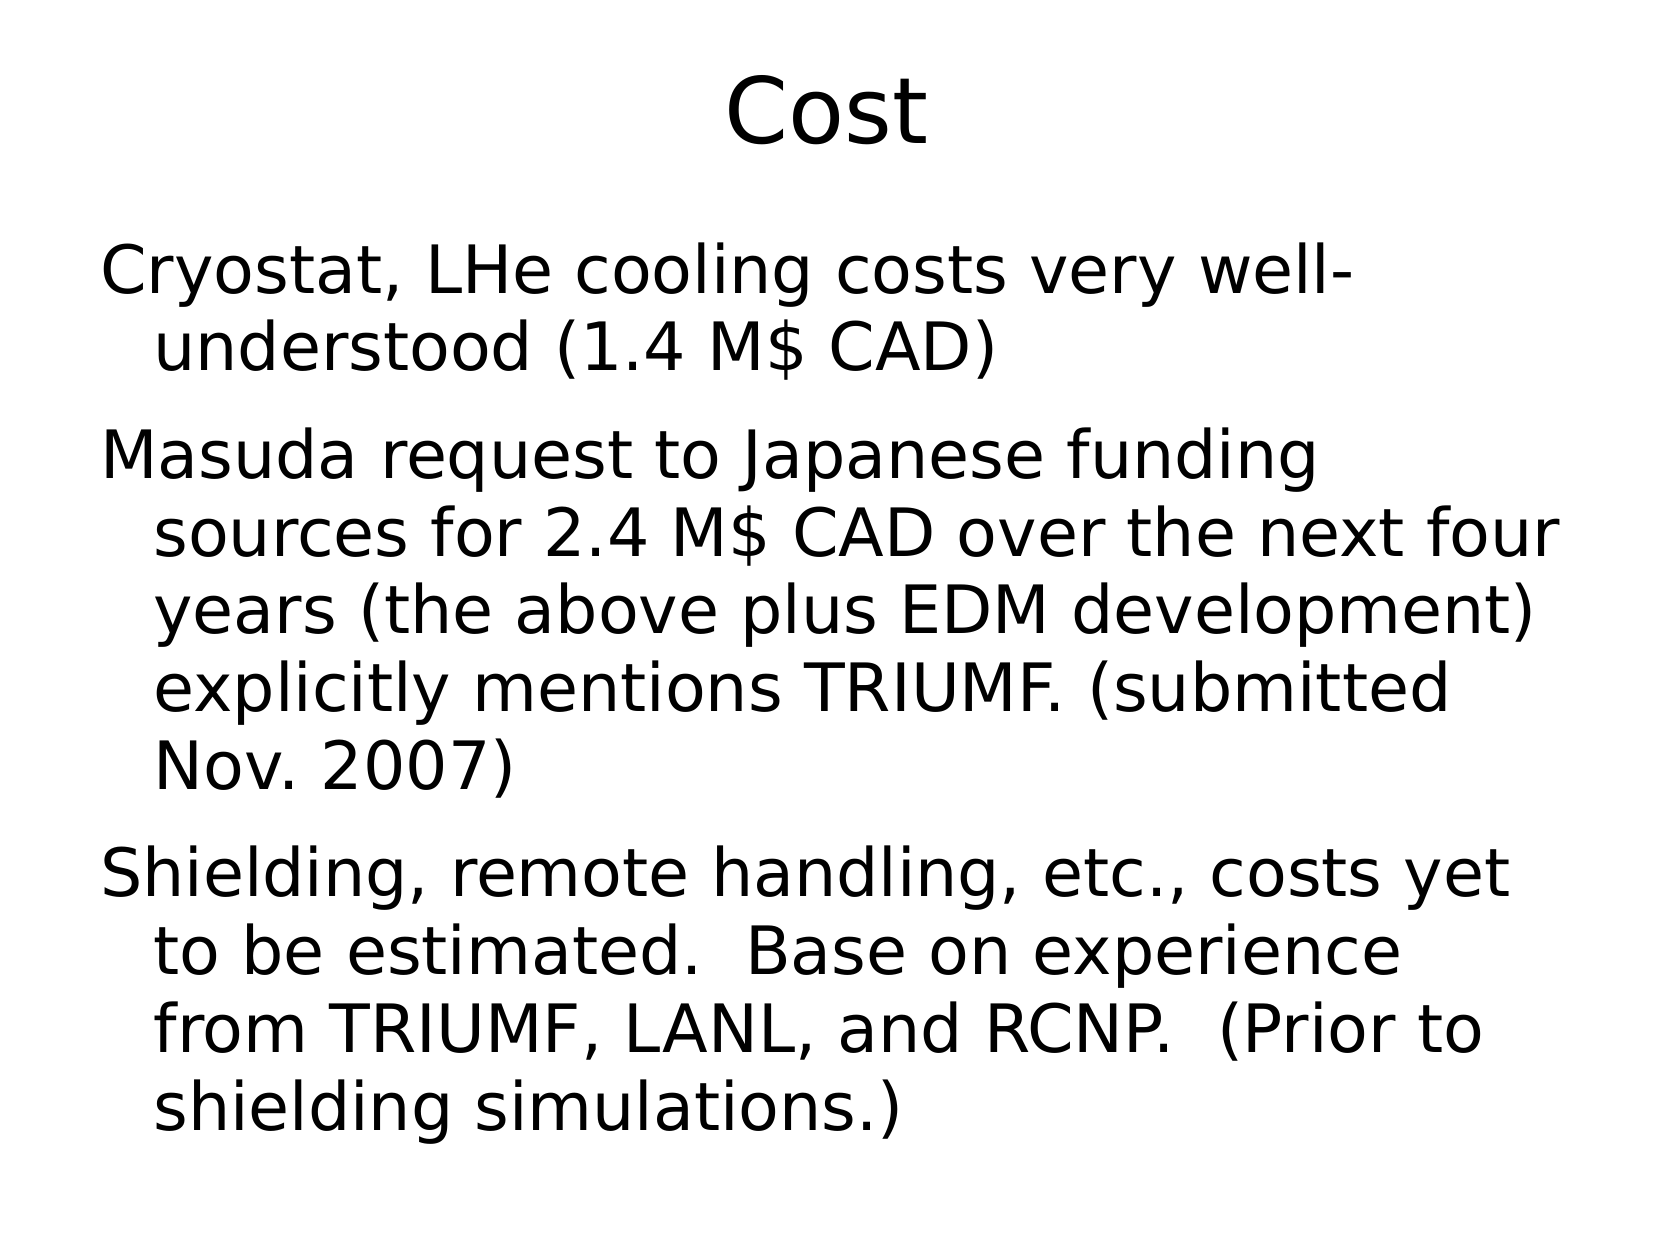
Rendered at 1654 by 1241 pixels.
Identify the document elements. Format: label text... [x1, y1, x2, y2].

list Cryostat, LHe cooling costs very well-understood (1.4 M$ CAD) Masuda request to Japanese funding sources for 2.4 M$ CAD over the next four years (the above plus EDM development) explicitly mentions TRIUMF. (submitted Nov. 2007) Shielding, remote handling, etc., costs yet to be estimated. Base on experience from TRIUMF, LANL, and RCNP. (Prior to shielding simulations.) [82, 231, 1571, 1146]
title Cost [82, 15, 1571, 208]
